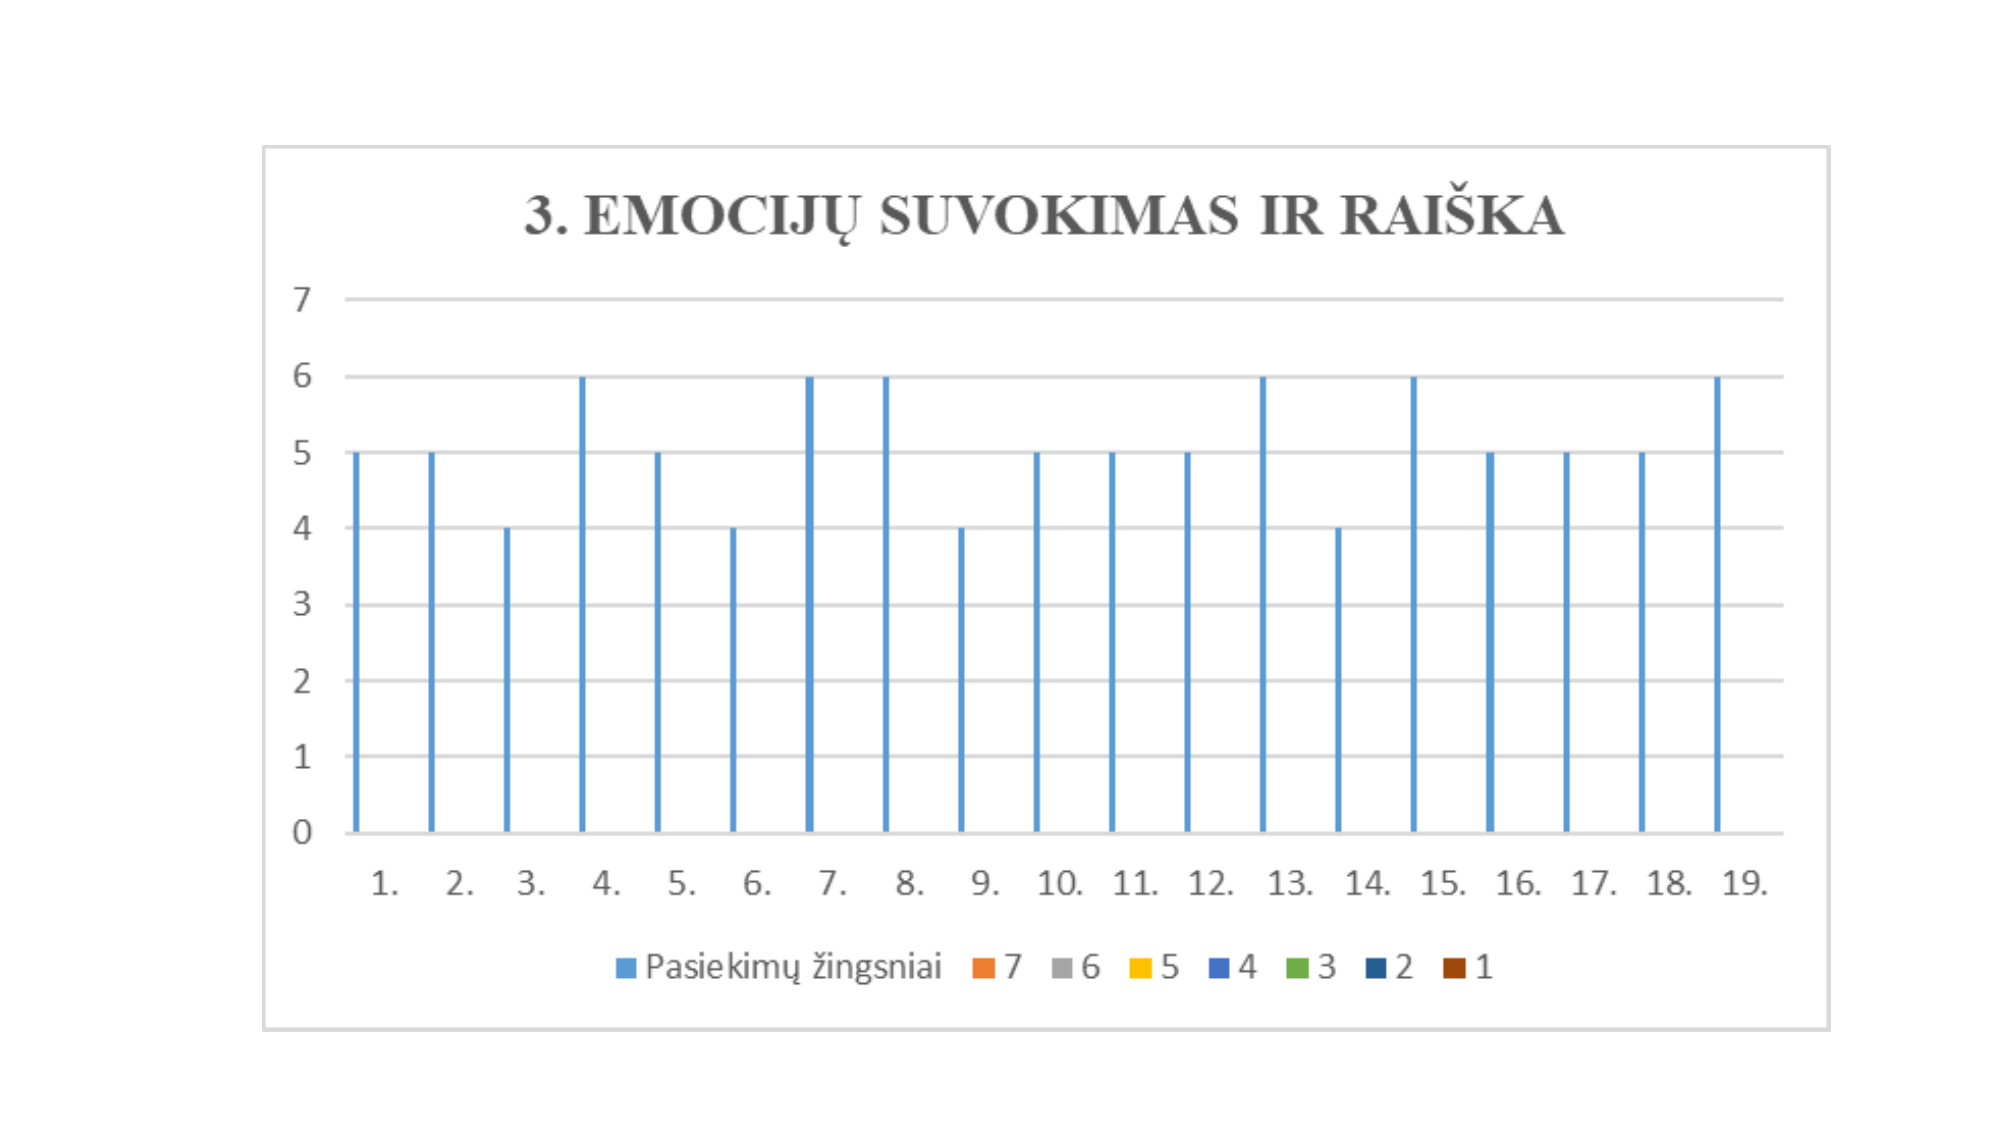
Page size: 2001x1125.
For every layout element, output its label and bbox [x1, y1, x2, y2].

picture [262, 145, 1831, 1032]
